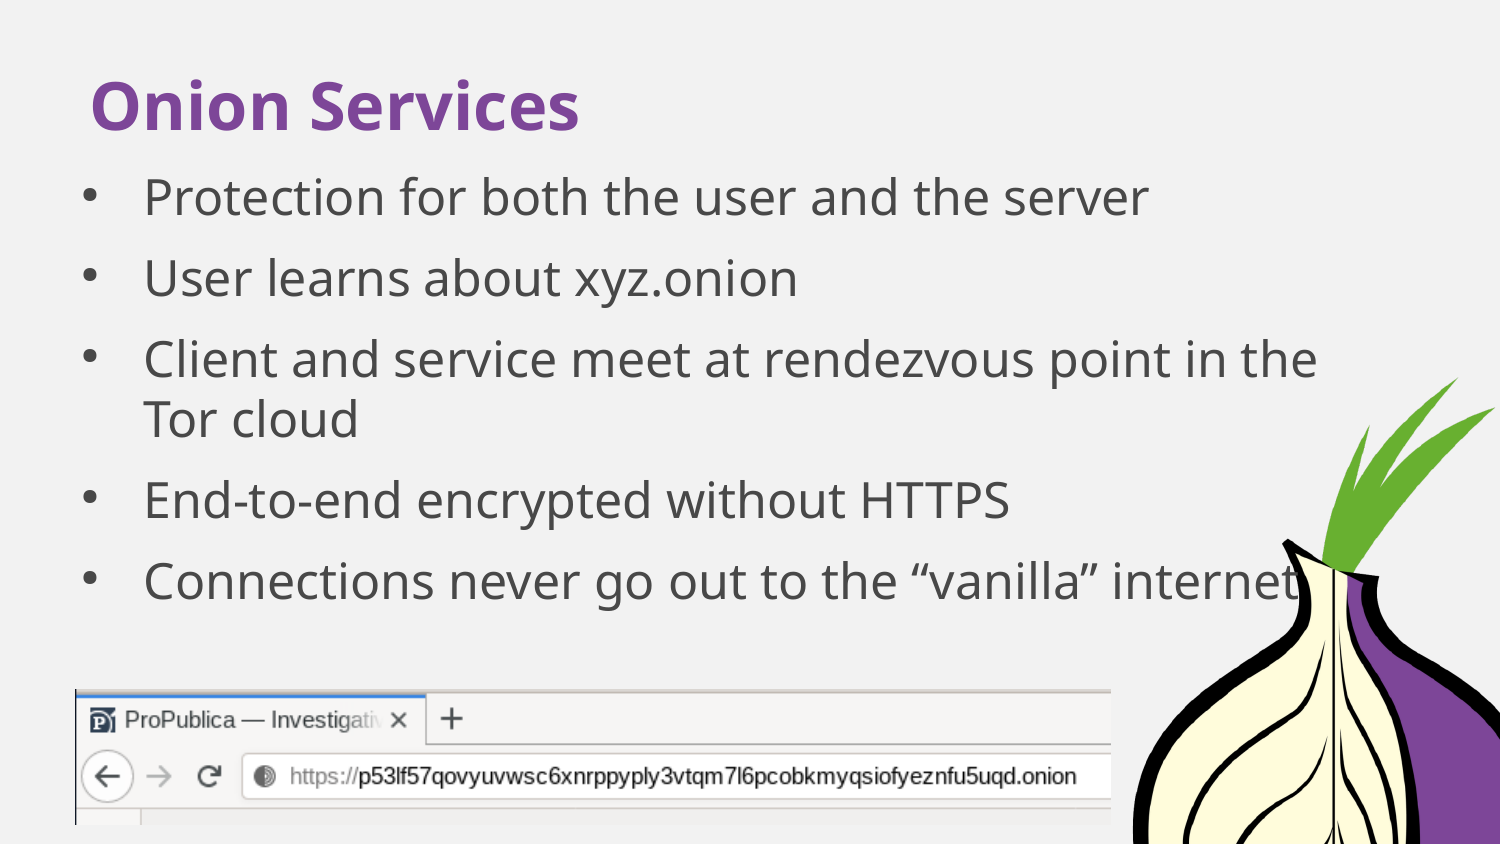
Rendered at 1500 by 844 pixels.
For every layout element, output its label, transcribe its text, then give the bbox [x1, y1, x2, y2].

text_box Protection for both the user and the server User learns about xyz.onion Client and service meet at rendezvous point in the Tor cloud End-to-end encrypted without HTTPS Connections never go out to the “vanilla” internet [53, 158, 1404, 715]
text_box Onion Services [75, 33, 1425, 174]
picture [1122, 377, 1500, 844]
picture [75, 689, 1111, 826]
